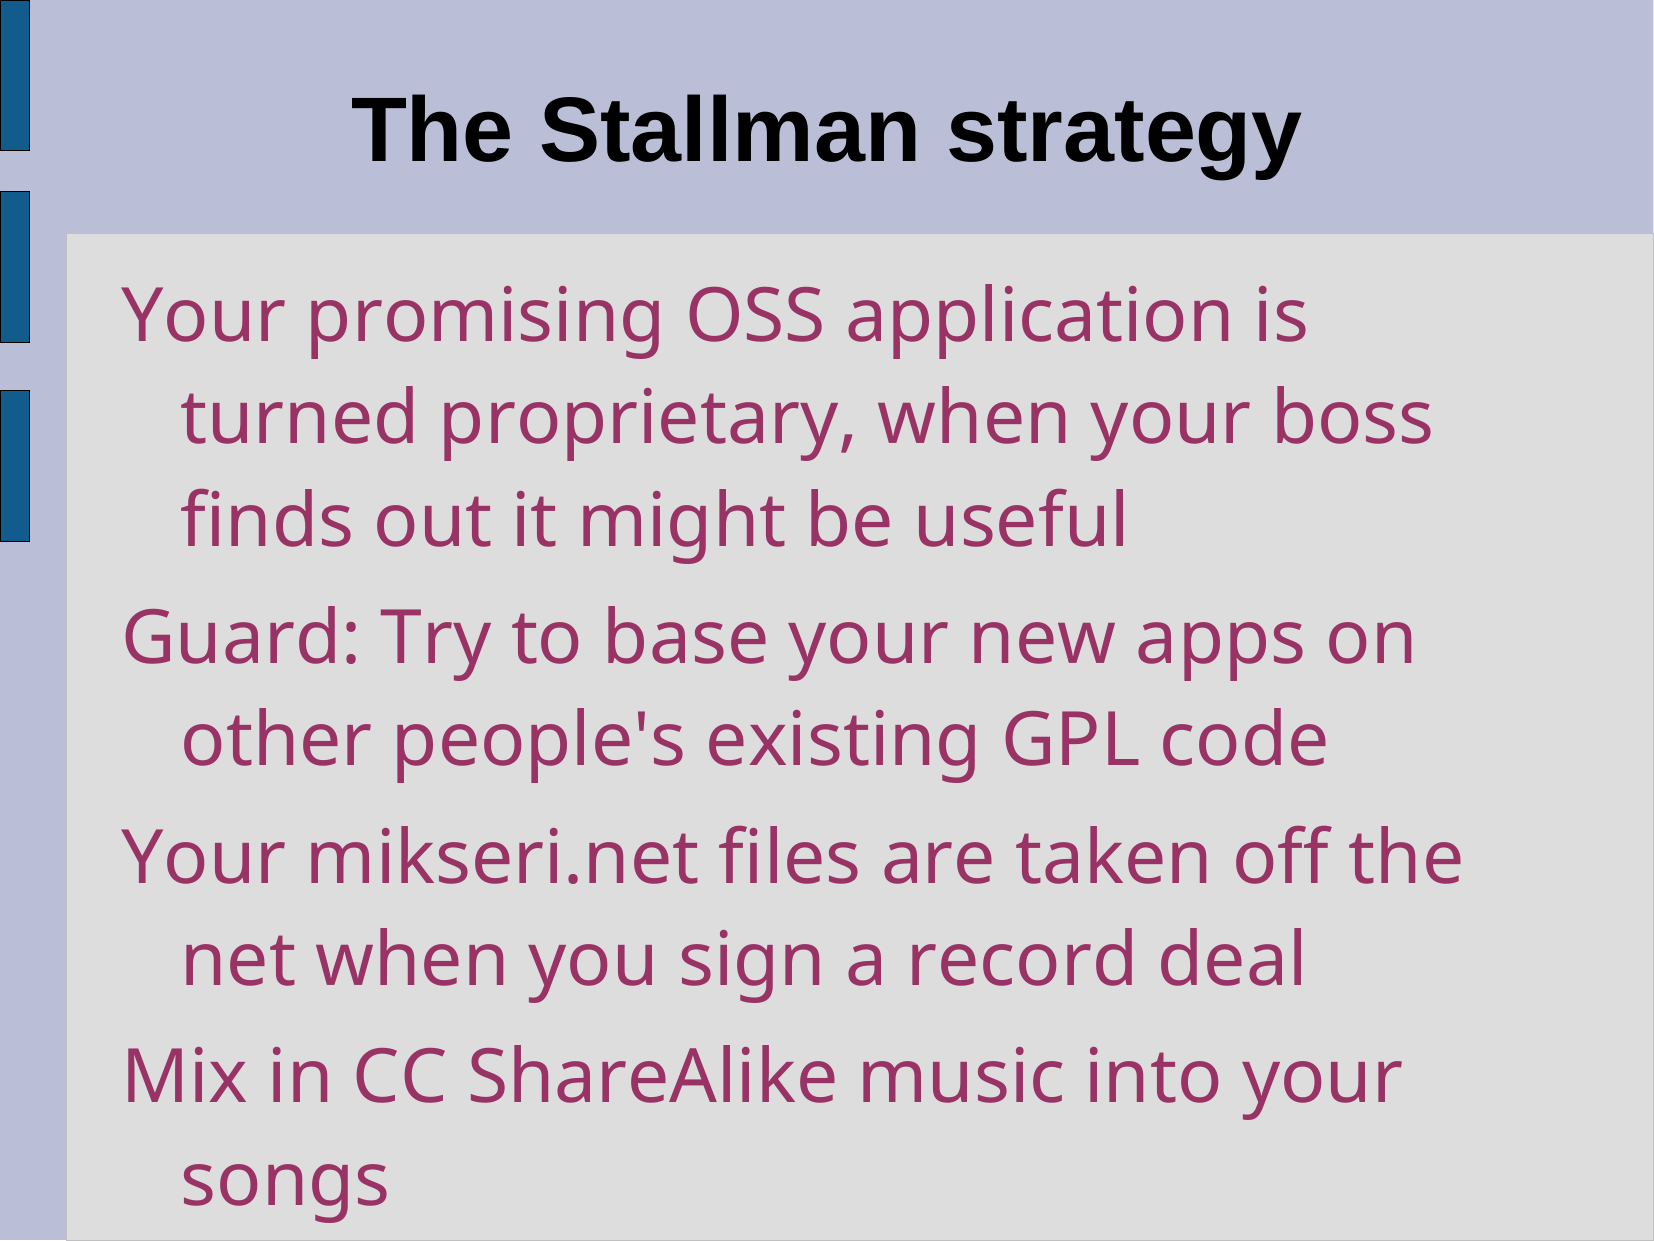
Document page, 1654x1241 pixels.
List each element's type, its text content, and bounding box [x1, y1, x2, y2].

title The Stallman strategy [121, 26, 1534, 234]
list Your promising OSS application is turned proprietary, when your boss finds out it might be useful Guard: Try to base your new apps on other people's existing GPL code Your mikseri.net files are taken off the net when you sign a record deal Mix in CC ShareAlike music into your songs [121, 261, 1534, 1127]
